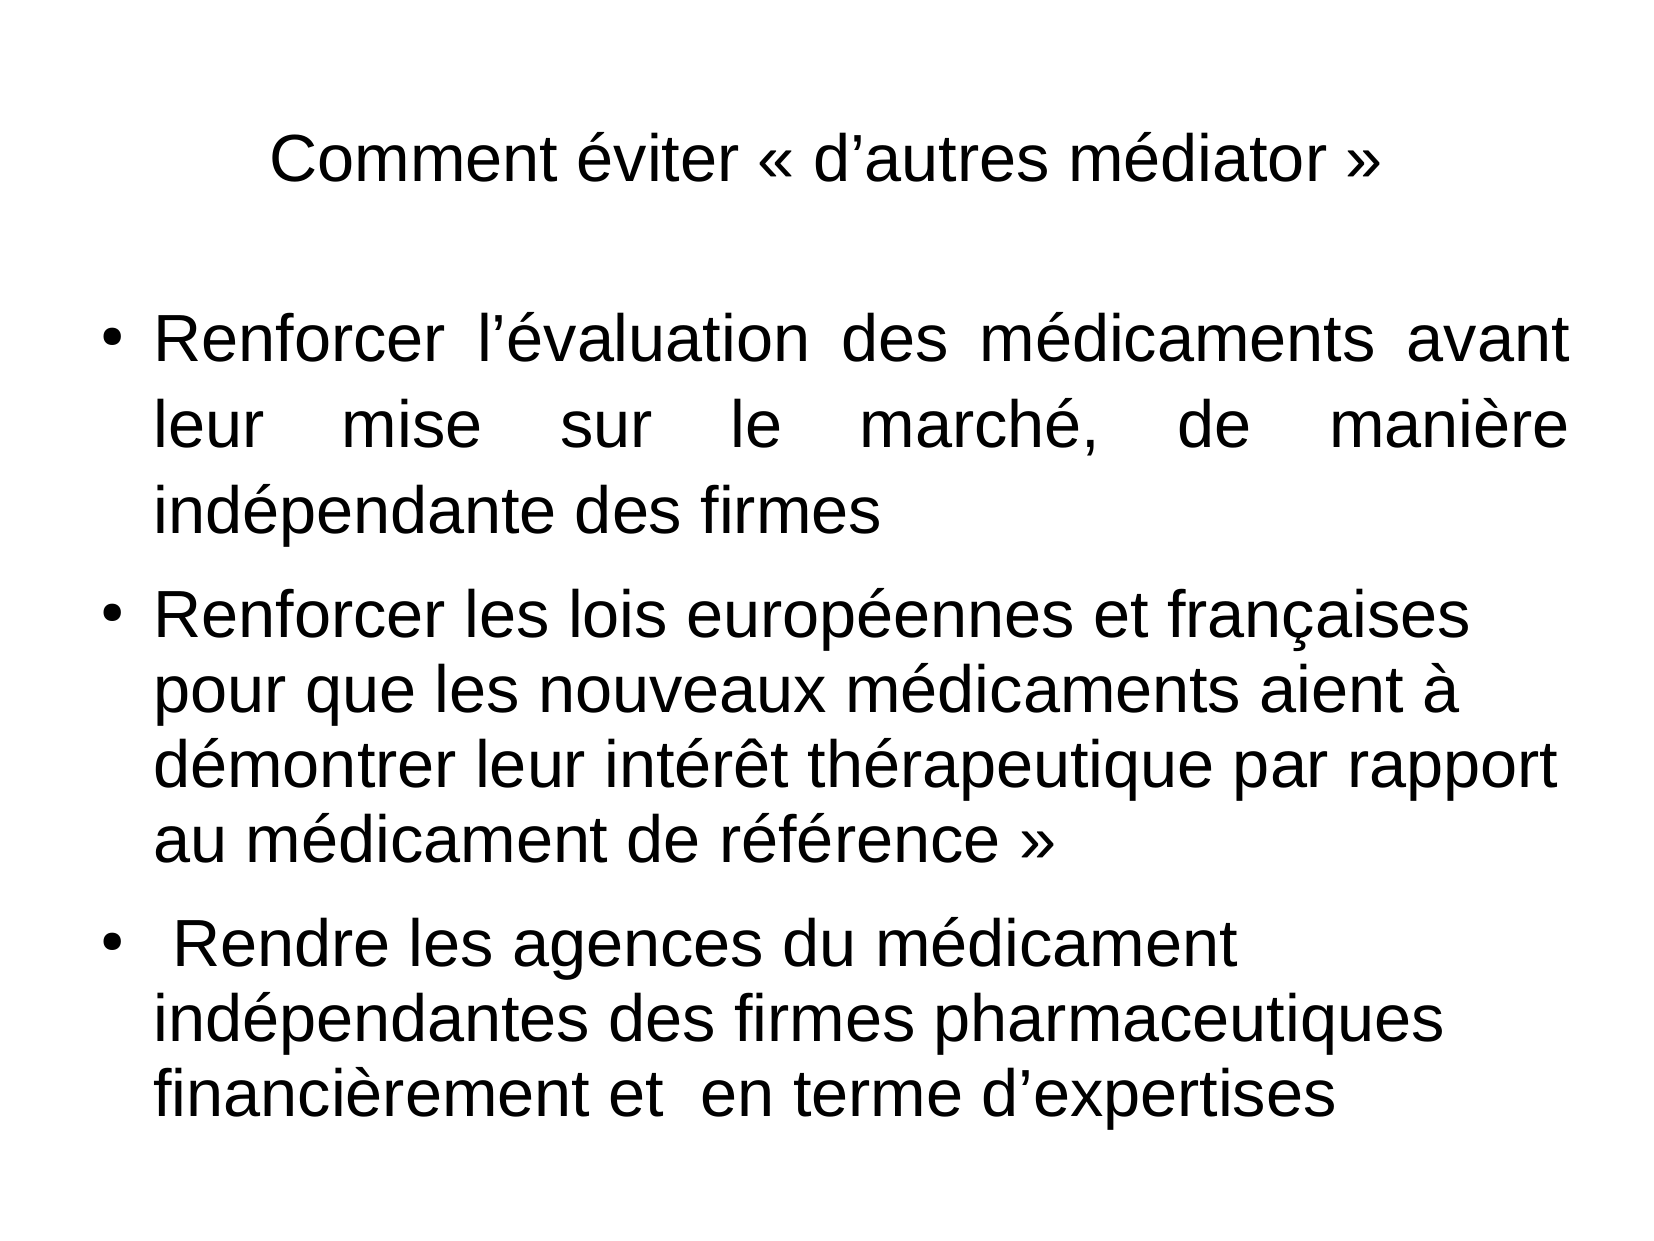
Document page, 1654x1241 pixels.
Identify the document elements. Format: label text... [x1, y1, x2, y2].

title Comment éviter « d’autres médiator » [82, 49, 1571, 257]
list Renforcer l’évaluation des médicaments avant leur mise sur le marché, de manière indépendante des firmes Renforcer les lois européennes et françaises pour que les nouveaux médicaments aient à démontrer leur intérêt thérapeutique par rapport au médicament de référence » Rendre les agences du médicament indépendantes des firmes pharmaceutiques financièrement et en terme d’expertises [82, 290, 1571, 1120]
